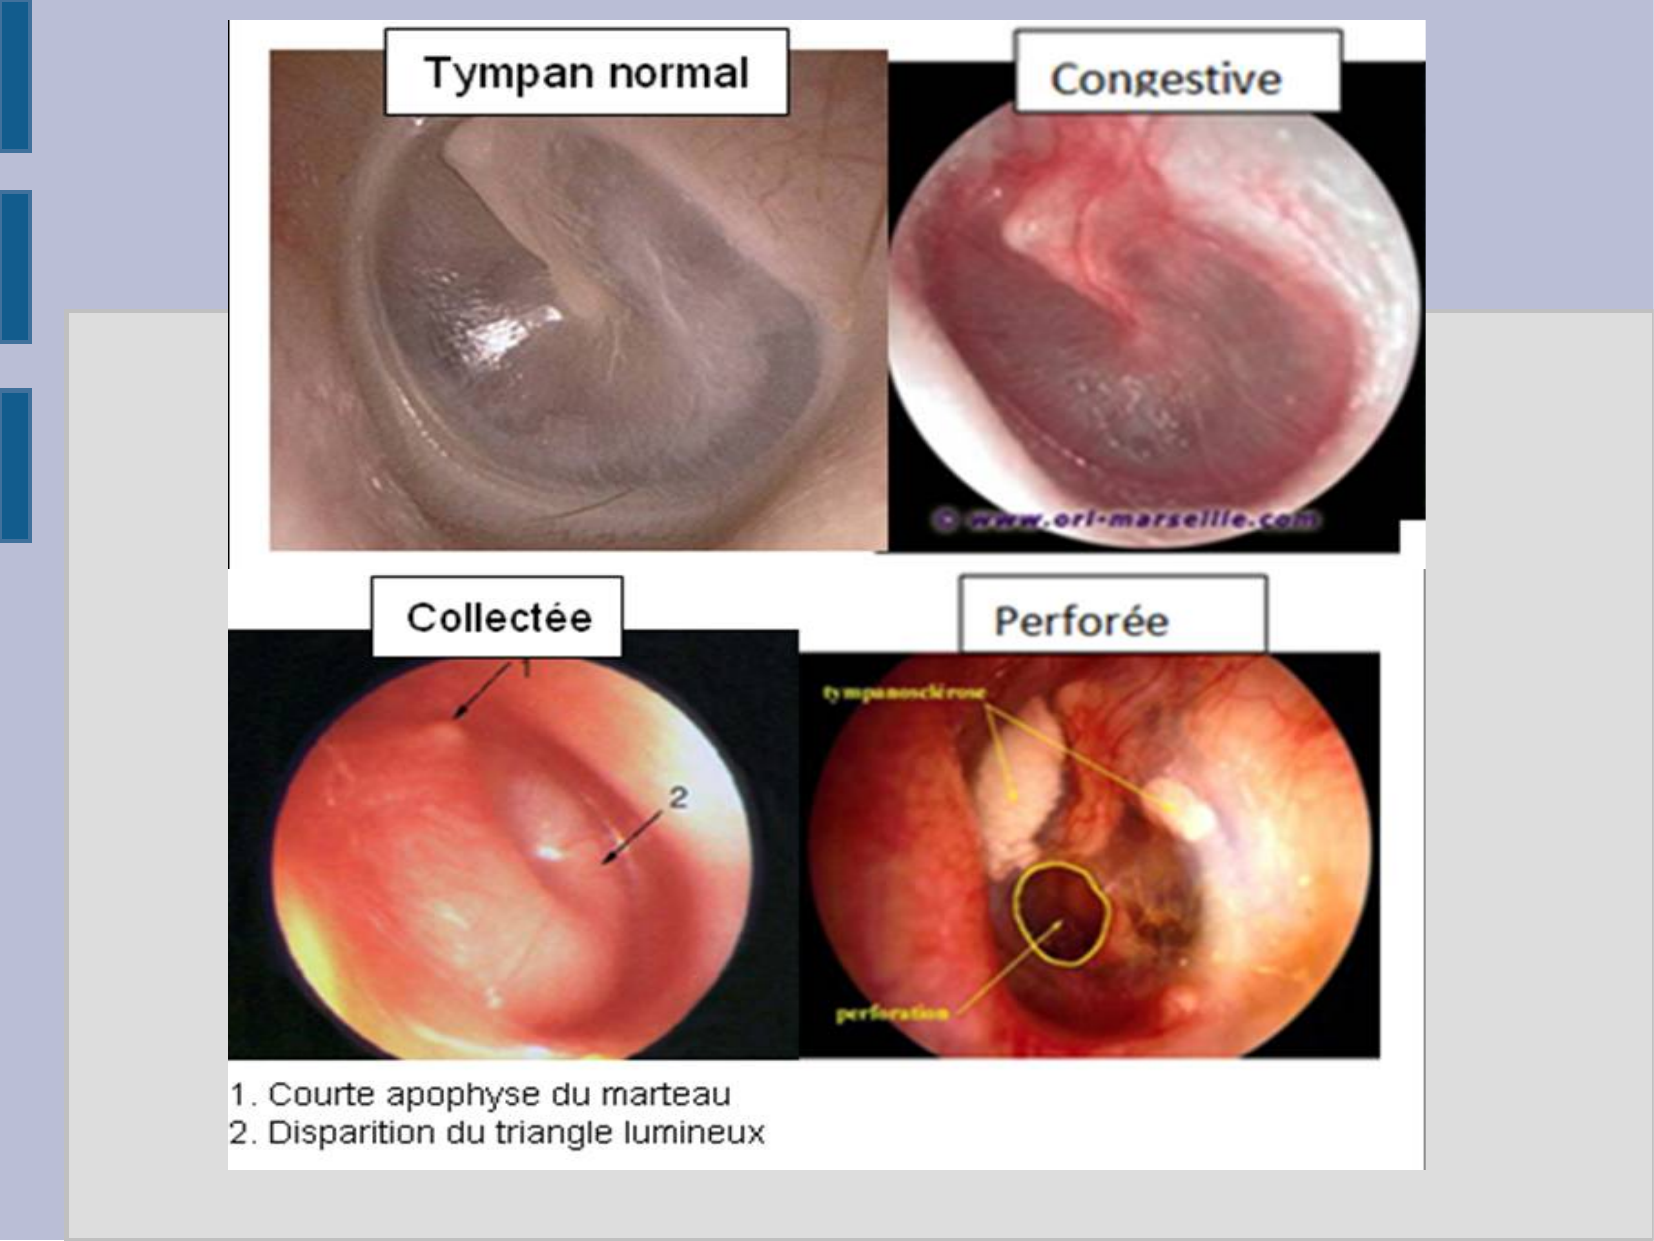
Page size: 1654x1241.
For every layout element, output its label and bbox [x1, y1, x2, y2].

picture [228, 20, 1426, 1170]
